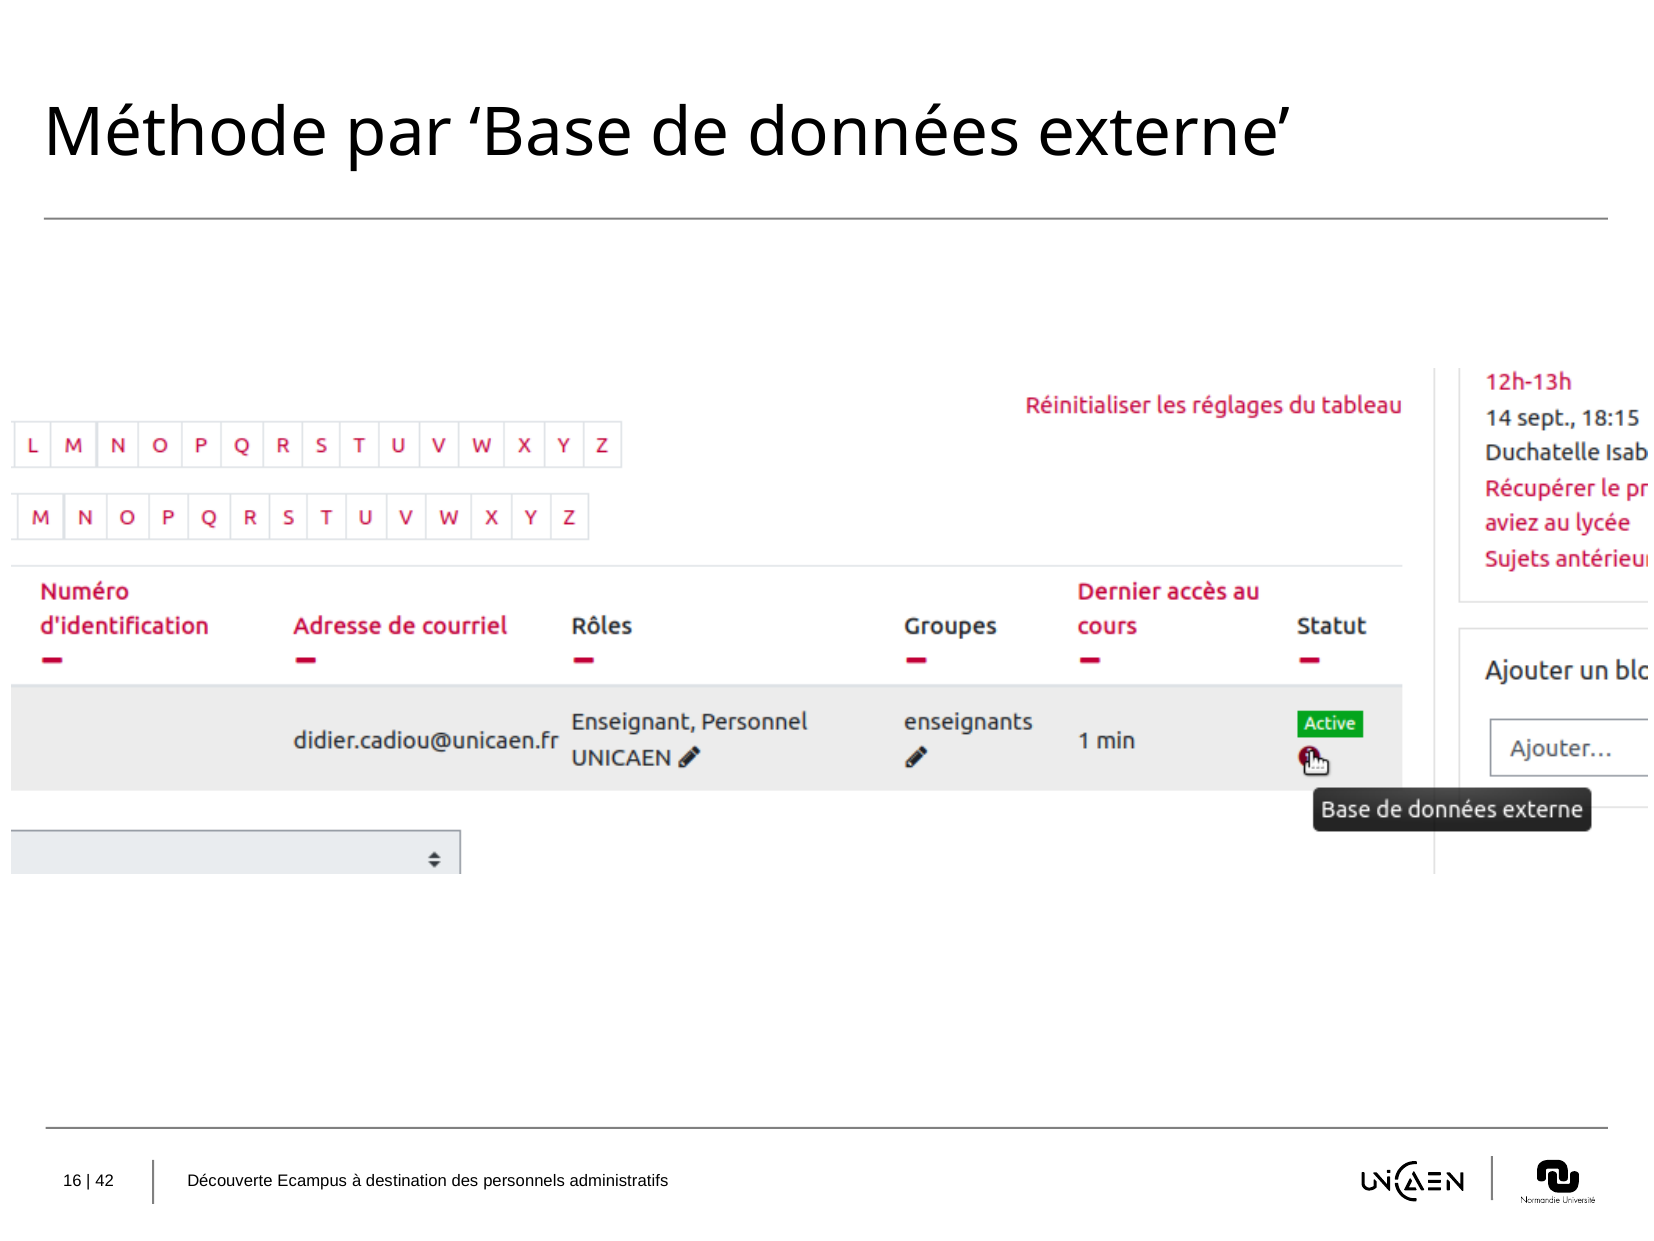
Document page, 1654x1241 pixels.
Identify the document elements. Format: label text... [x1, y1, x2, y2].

title Méthode par ‘Base de données externe’ [43, 65, 1608, 193]
picture [11, 368, 1648, 874]
